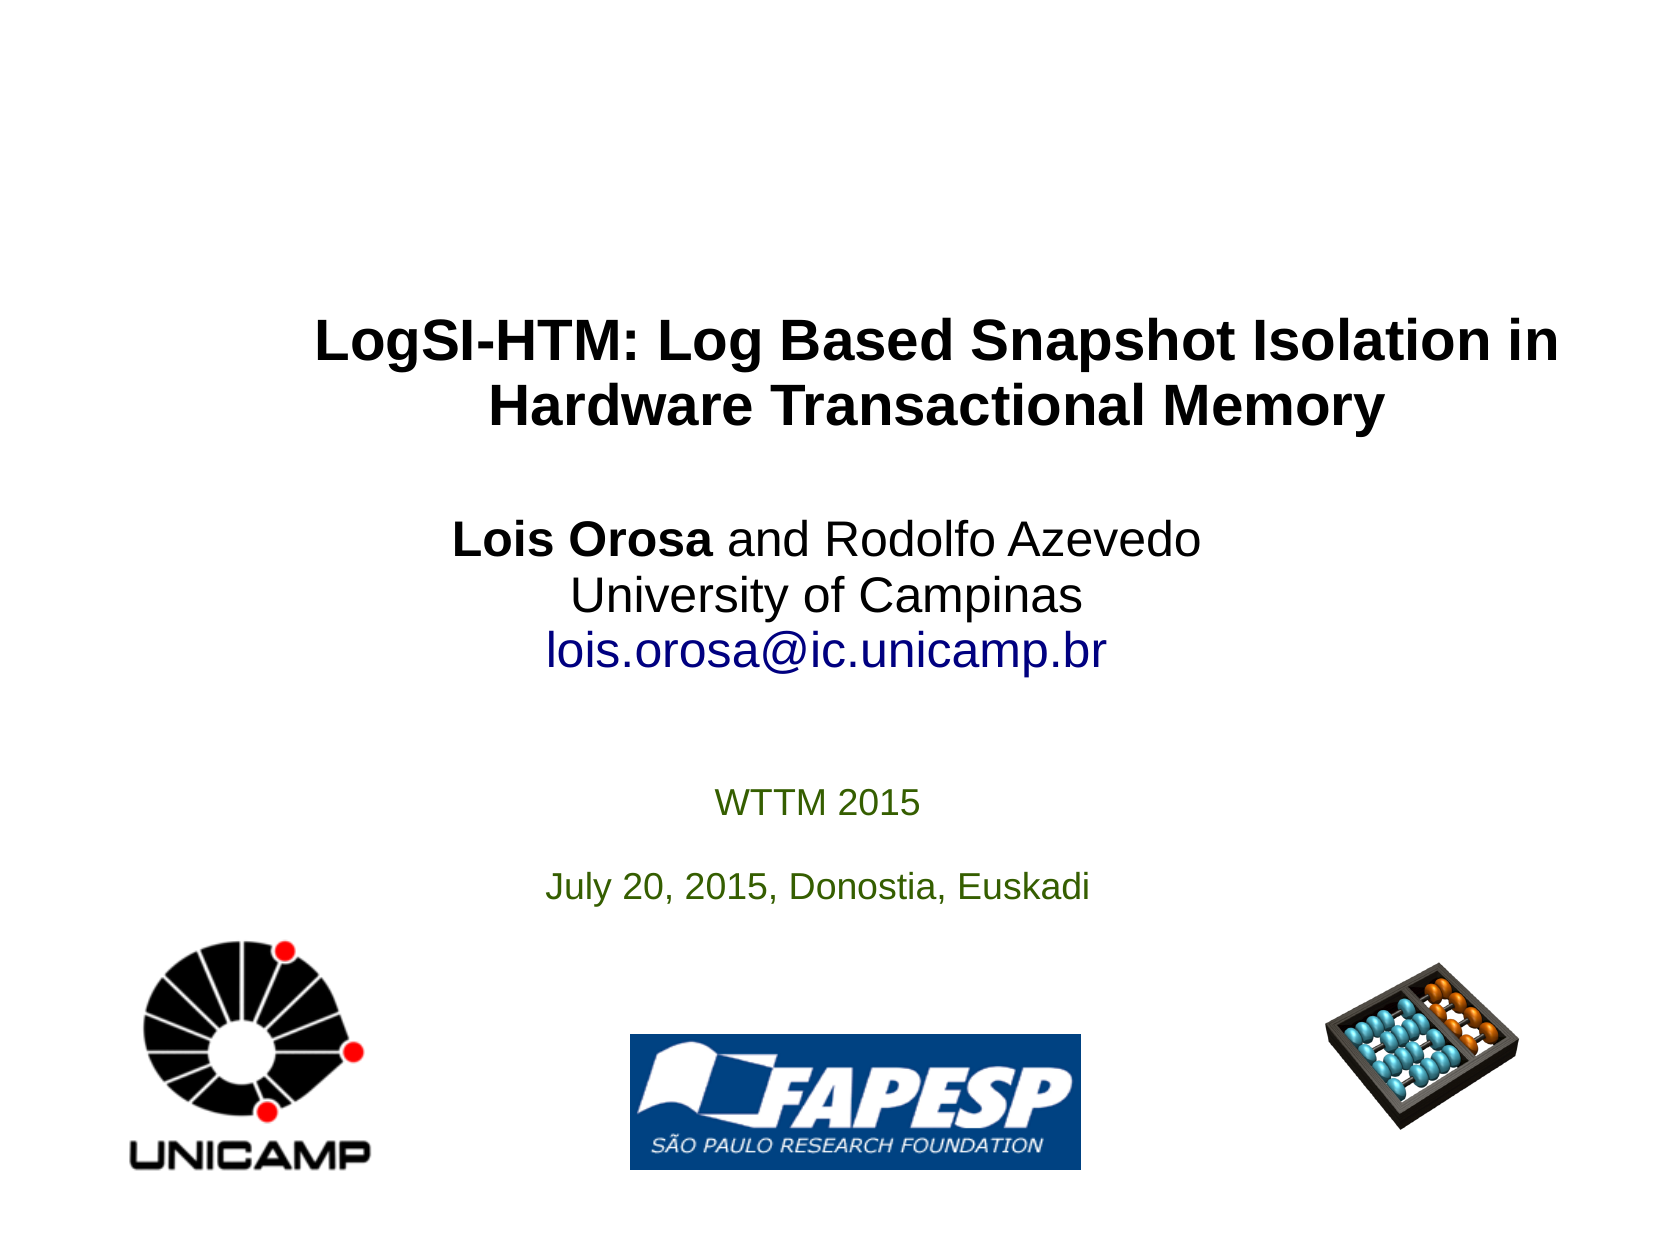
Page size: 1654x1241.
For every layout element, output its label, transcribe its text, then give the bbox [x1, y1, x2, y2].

picture [125, 929, 376, 1180]
text_box WTTM 2015 July 20, 2015, Donostia, Euskadi [180, 774, 1456, 916]
text_box LogSI-HTM: Log Based Snapshot Isolation in Hardware Transactional Memory [300, 300, 1576, 446]
subtitle Lois Orosa and Rodolfo Azevedo University of Campinas lois.orosa@ic.unicamp.br [82, 105, 1571, 1141]
picture [1320, 959, 1523, 1134]
picture [630, 1034, 1081, 1171]
